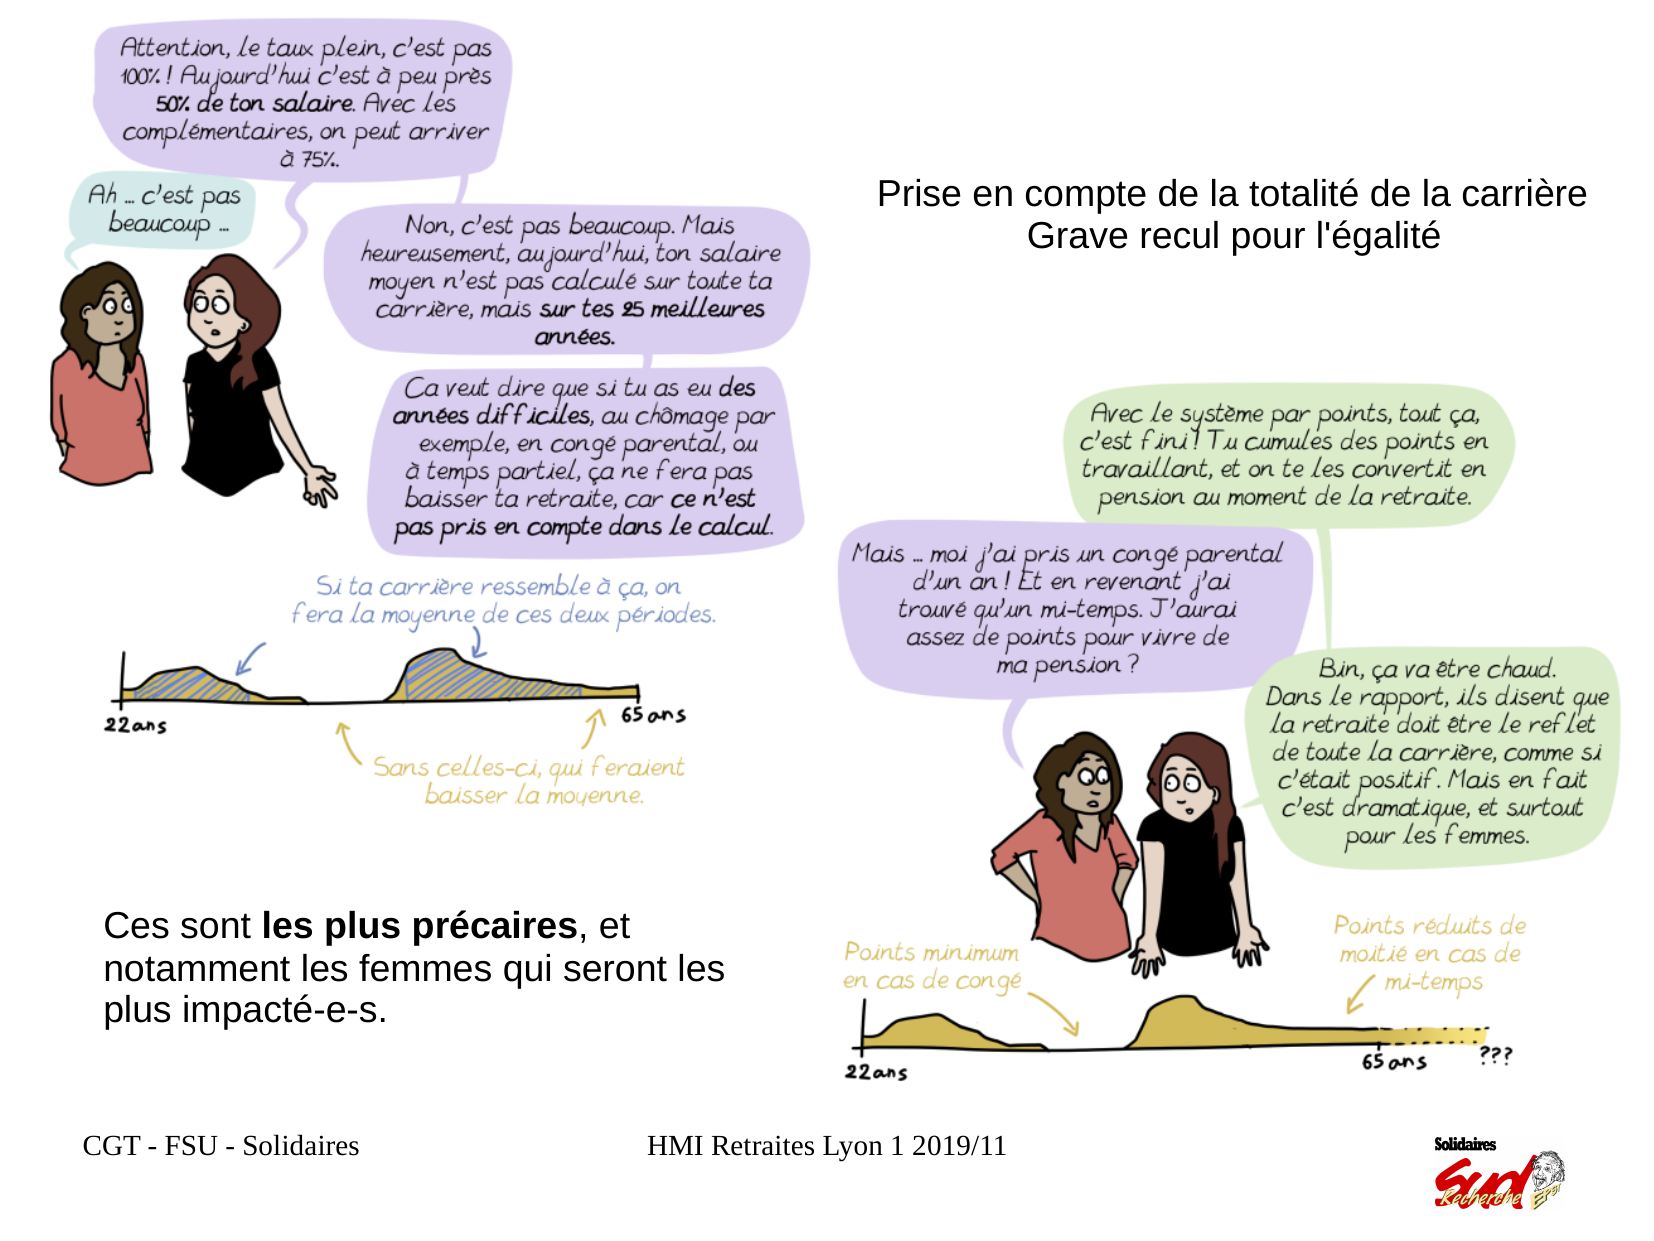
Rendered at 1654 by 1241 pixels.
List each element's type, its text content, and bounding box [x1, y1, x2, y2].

picture [1435, 1137, 1565, 1210]
text_box Ces sont les plus précaires, et notamment les femmes qui seront les plus impacté-e-s. [53, 897, 798, 1039]
text_box Prise en compte de la totalité de la carrière Grave recul pour l'égalité [862, 165, 1607, 265]
picture [0, 11, 1636, 1119]
